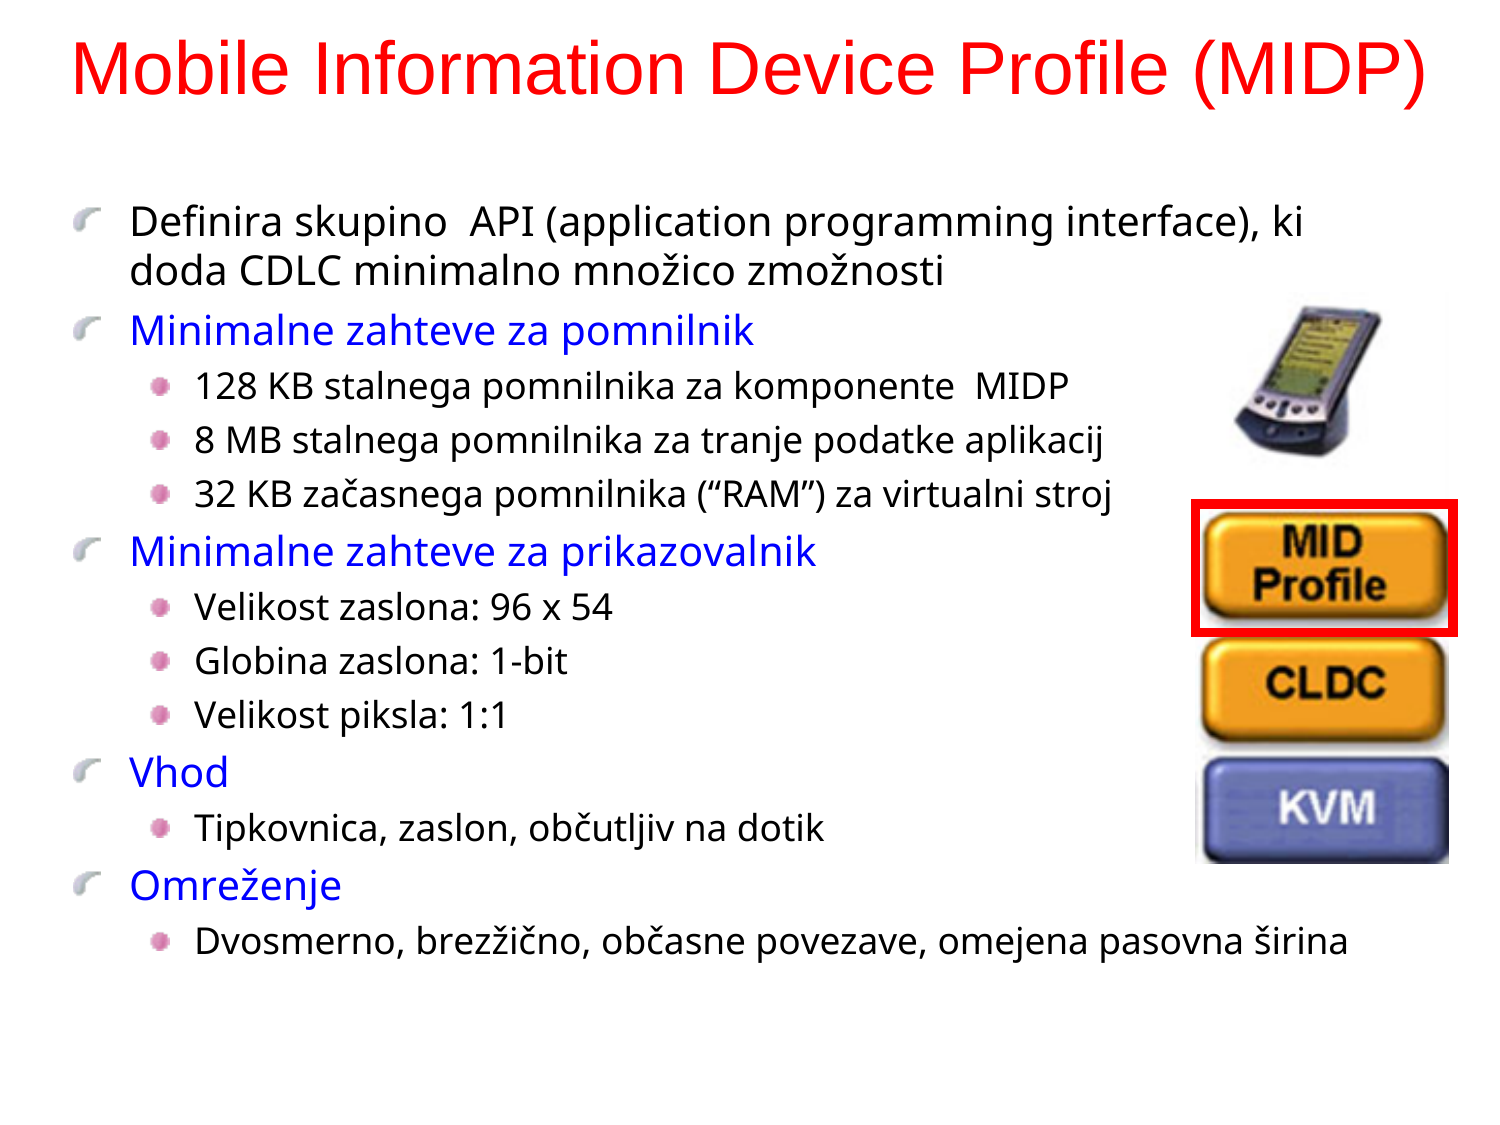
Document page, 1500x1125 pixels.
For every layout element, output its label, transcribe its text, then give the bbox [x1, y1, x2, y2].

title Mobile Information Device Profile (MIDP) [0, 0, 1500, 118]
picture [1200, 509, 1448, 628]
picture [1195, 637, 1449, 865]
picture [1195, 292, 1449, 499]
list Definira skupino API (application programming interface), ki doda CDLC minimalno množico zmožnosti Minimalne zahteve za pomnilnik 128 KB stalnega pomnilnika za komponente MIDP 8 MB stalnega pomnilnika za tranje podatke aplikacij 32 KB začasnega pomnilnika (“RAM”) za virtualni stroj Minimalne zahteve za prikazovalnik Velikost zaslona: 96 x 54 Globina zaslona: 1-bit Velikost piksla: 1:1 Vhod Tipkovnica, zaslon, občutljiv na dotik Omreženje Dvosmerno, brezžično, občasne povezave, omejena pasovna širina [58, 187, 1407, 979]
